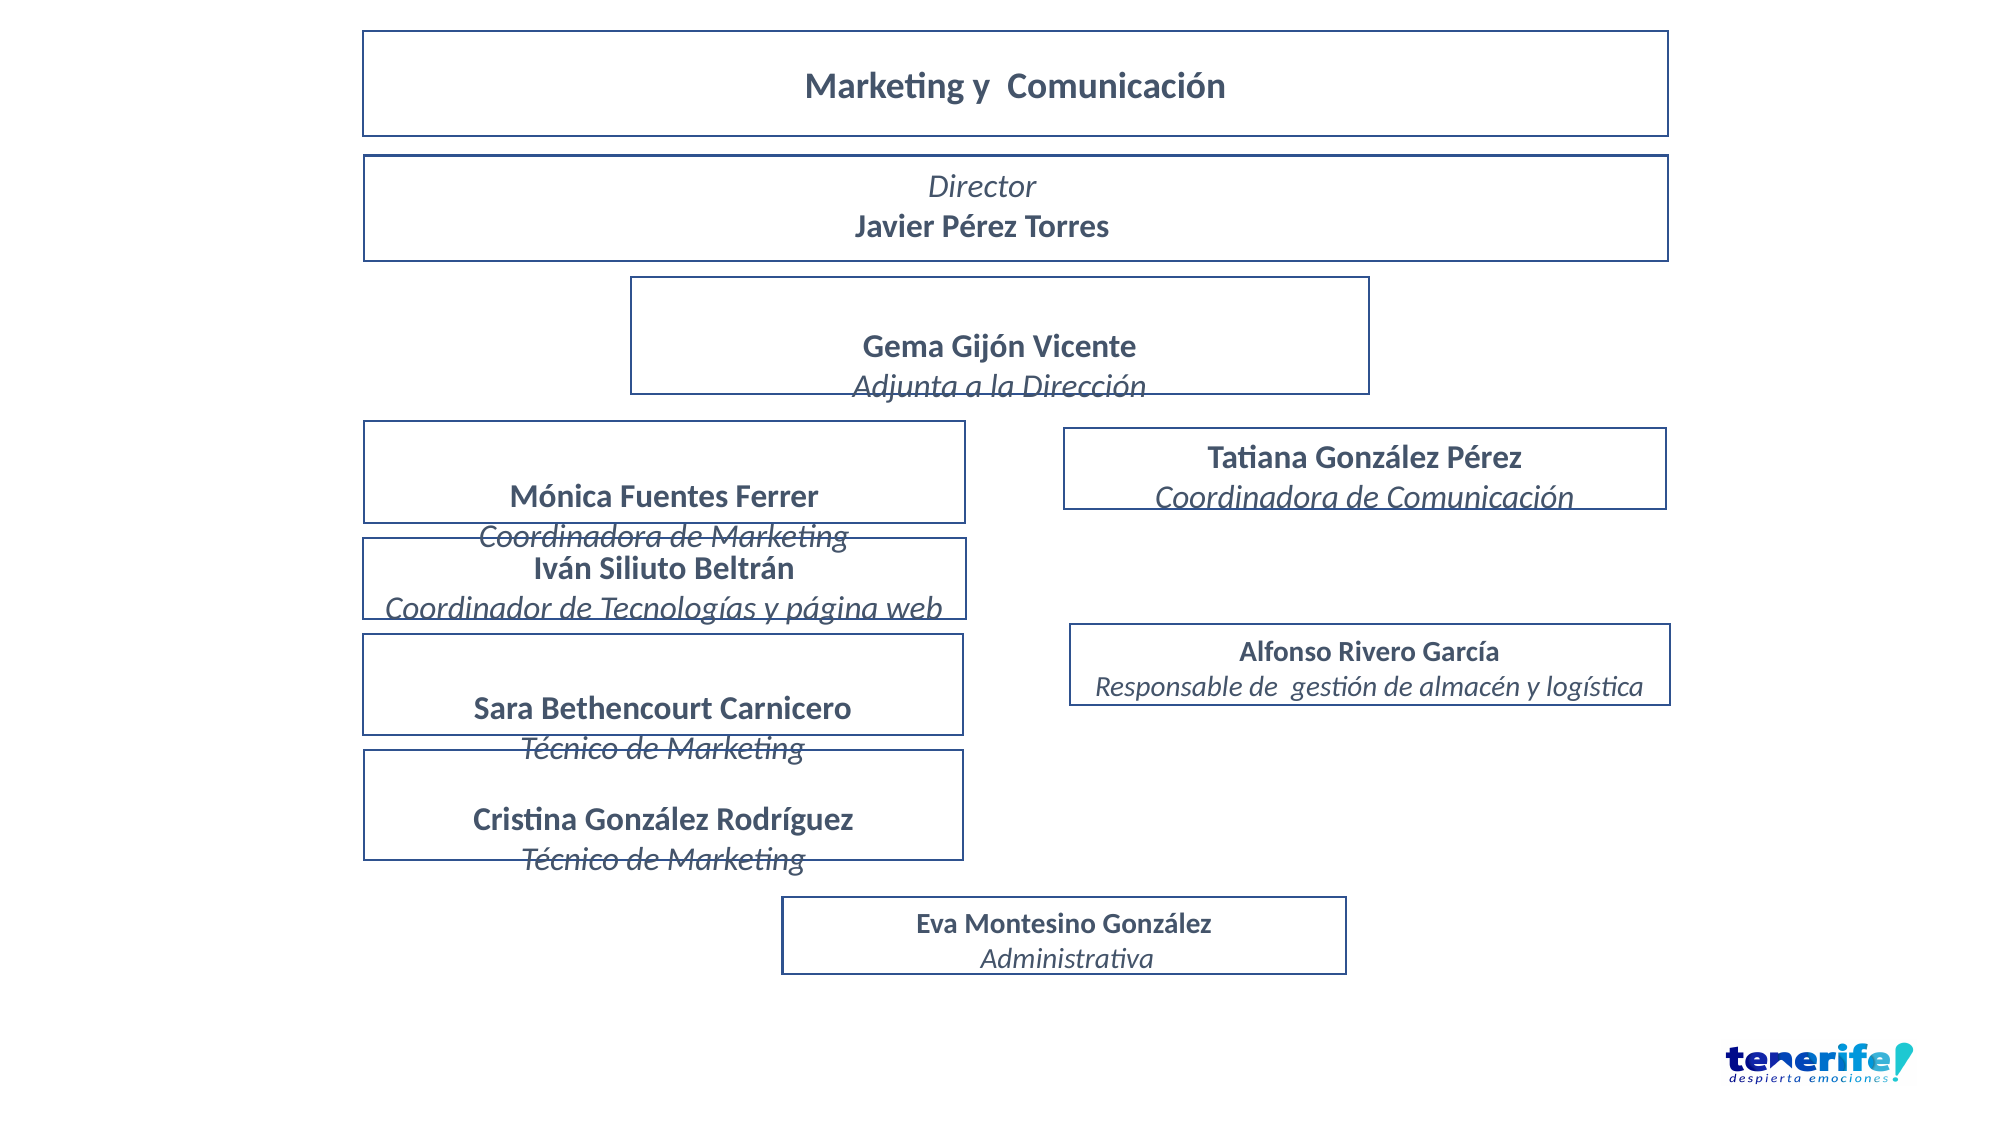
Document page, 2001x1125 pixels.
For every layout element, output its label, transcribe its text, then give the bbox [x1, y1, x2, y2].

text_box Mónica Fuentes Ferrer Coordinadora de Marketing [364, 421, 965, 523]
picture [1721, 1039, 1917, 1086]
text_box Eva Montesino González Administrativa [782, 897, 1346, 974]
text_box Director Javier Pérez Torres [646, 157, 1319, 252]
text_box Iván Siliuto Beltrán Coordinador de Tecnologías y página web [363, 538, 966, 619]
text_box Alfonso Rivero García Responsable de gestión de almacén y logística [1070, 624, 1670, 705]
text_box Sara Bethencourt Carnicero Técnico de Marketing [363, 634, 963, 735]
text_box Marketing y Comunicación [363, 31, 1668, 136]
text_box Cristina González Rodríguez Técnico de Marketing [364, 750, 963, 860]
text_box Tatiana González Pérez Coordinadora de Comunicación [1064, 428, 1666, 509]
text_box Gema Gijón Vicente Adjunta a la Dirección [631, 277, 1369, 394]
